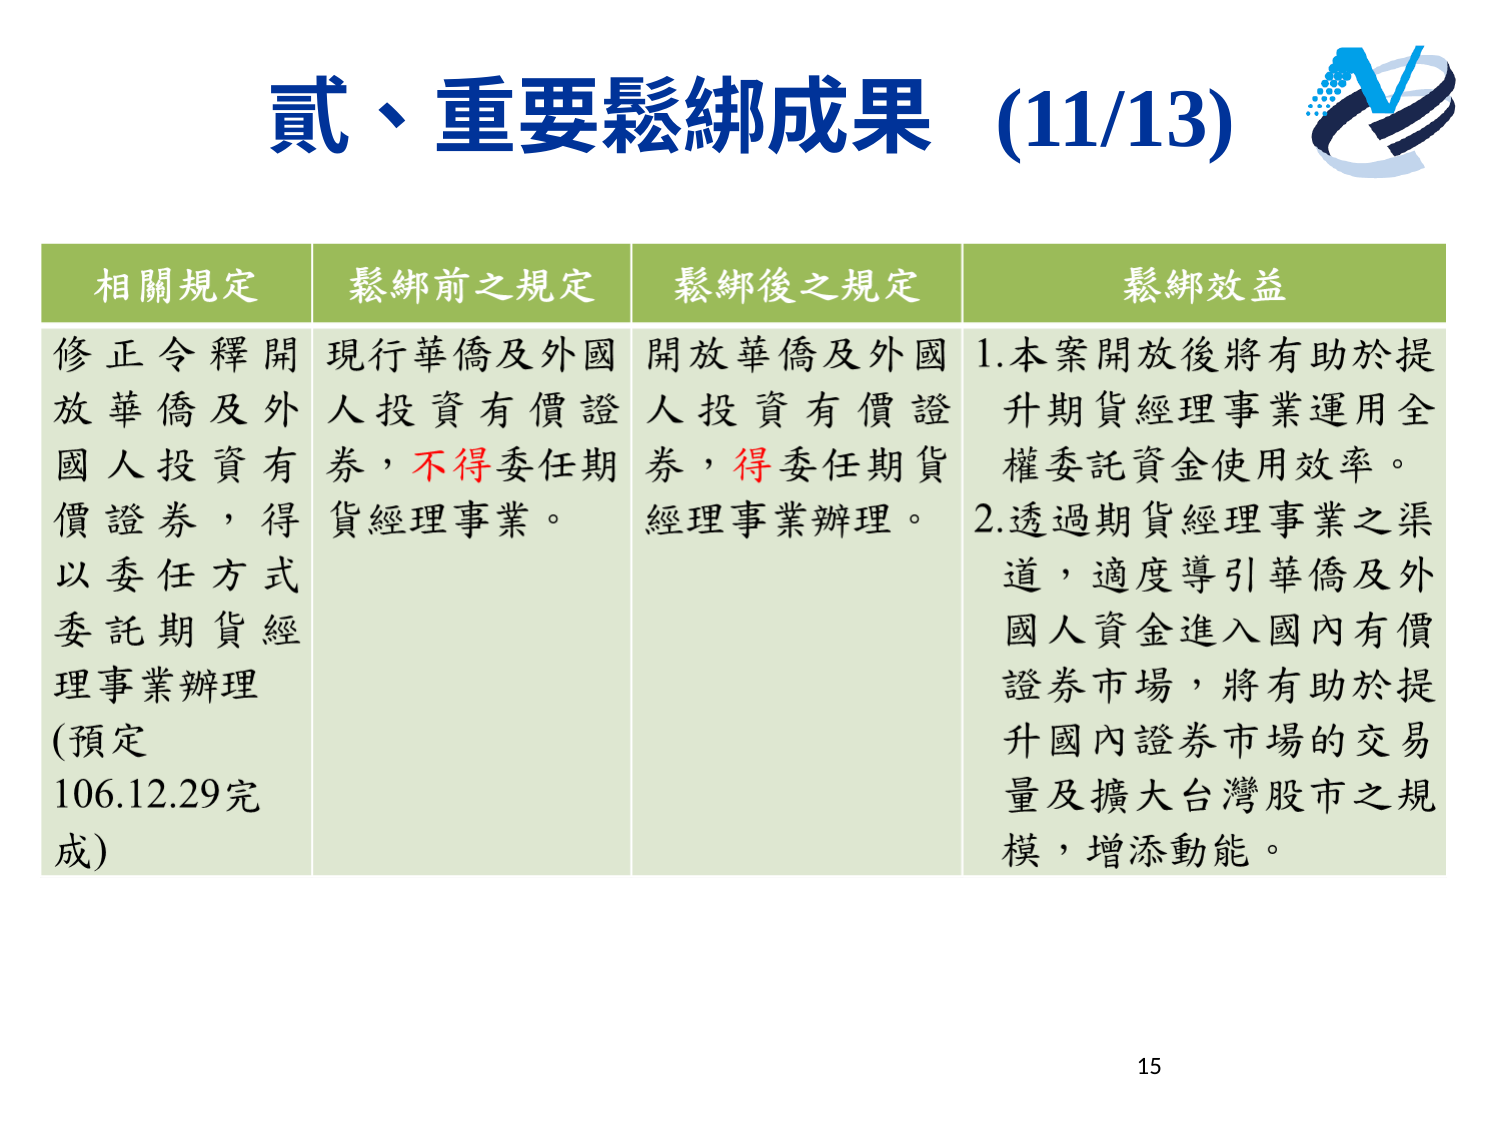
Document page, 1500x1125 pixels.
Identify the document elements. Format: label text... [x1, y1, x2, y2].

title 貳、重要鬆綁成果 (11/13) [76, 19, 1427, 207]
picture [40, 243, 1447, 898]
text_box 15 [1121, 1035, 1472, 1095]
